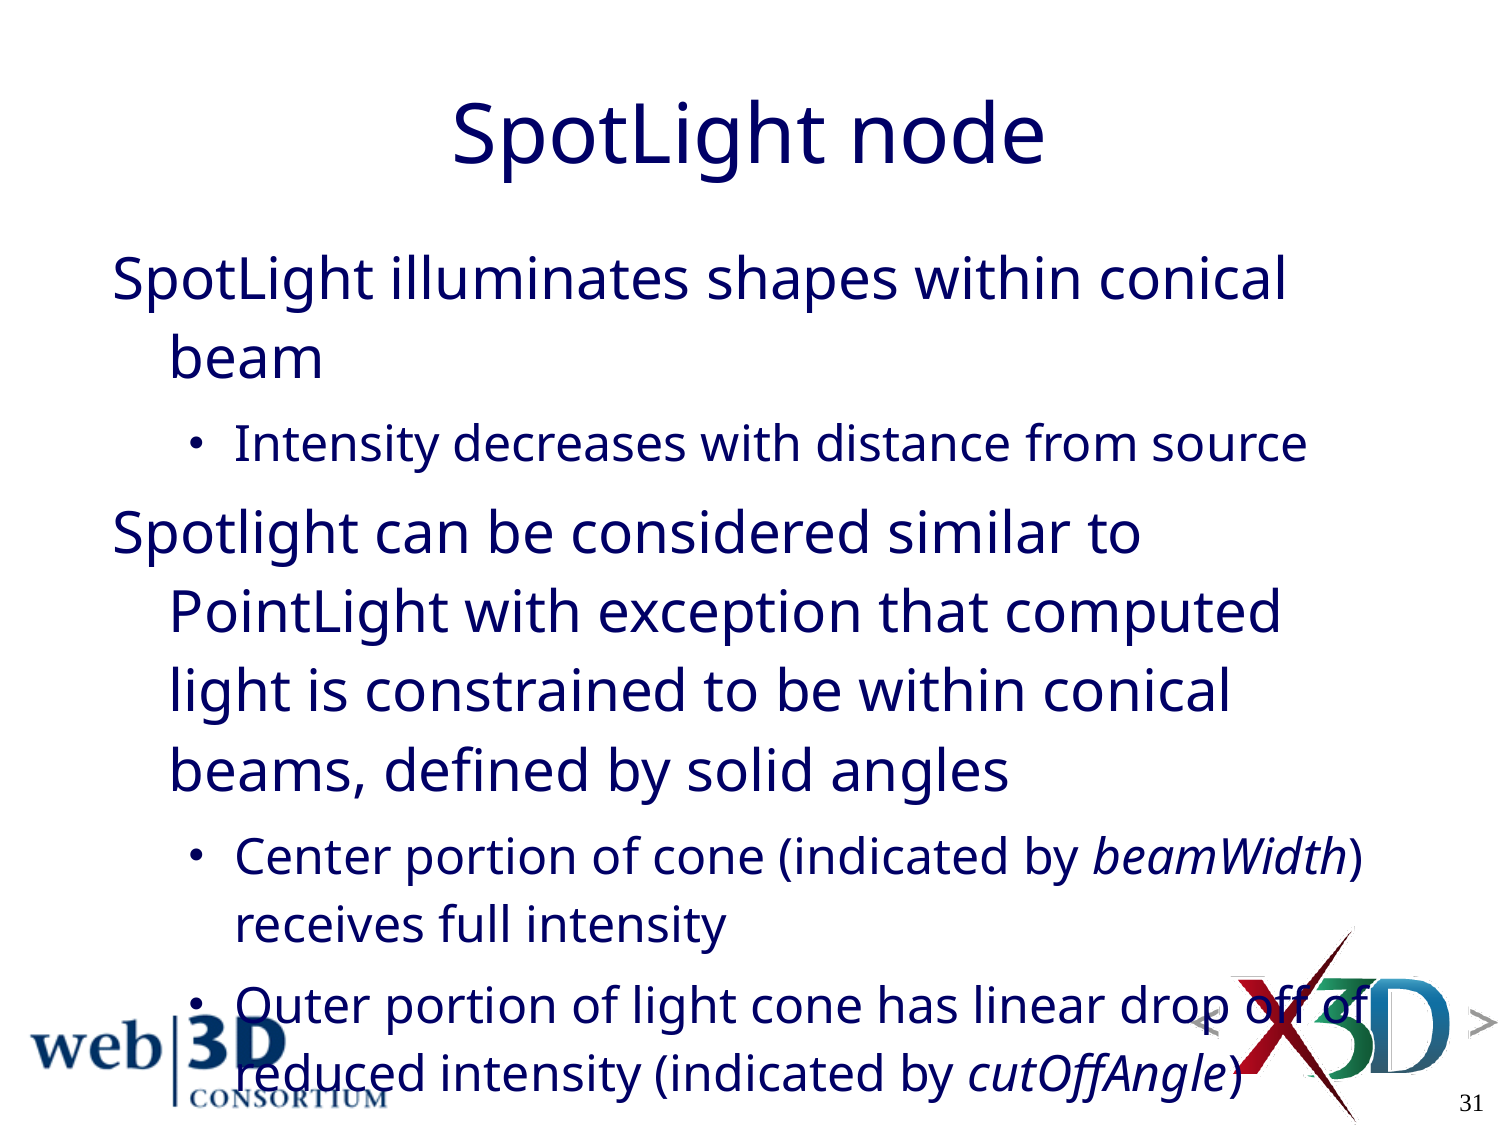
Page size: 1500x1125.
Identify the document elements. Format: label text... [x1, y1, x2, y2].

picture [12, 998, 413, 1118]
list SpotLight illuminates shapes within conical beam Intensity decreases with distance from source Spotlight can be considered similar to PointLight with exception that computed light is constrained to be within conical beams, defined by solid angles Center portion of cone (indicated by beamWidth) receives full intensity Outer portion of light cone has linear drop off of reduced intensity (indicated by cutOffAngle) [112, 237, 1388, 1028]
picture [403, 1067, 413, 1088]
title SpotLight node [112, 37, 1388, 226]
picture [1187, 926, 1500, 1125]
